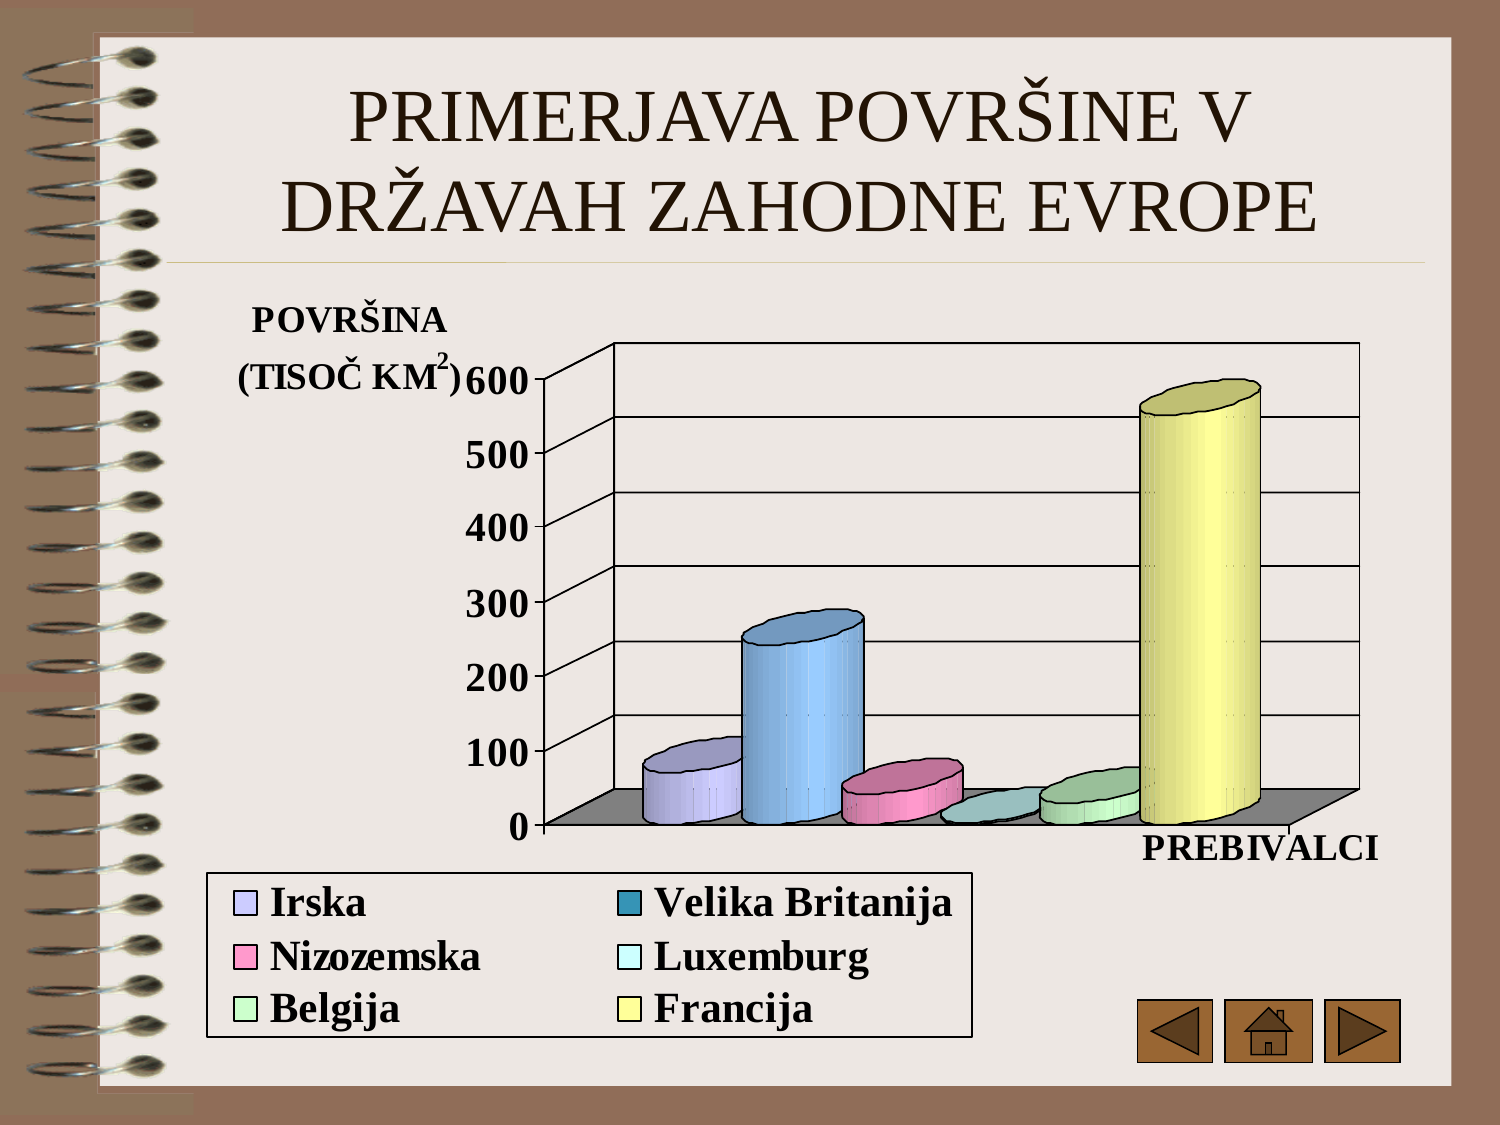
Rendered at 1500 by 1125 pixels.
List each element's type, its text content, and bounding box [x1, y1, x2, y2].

text_box [1324, 999, 1400, 1063]
picture [0, 8, 194, 674]
picture [197, 275, 1392, 1046]
text_box [1224, 1046, 1313, 1063]
title PRIMERJAVA POVRŠINE V DRŽAVAH ZAHODNE EVROPE [174, 62, 1425, 250]
text_box [1137, 1046, 1213, 1063]
picture [0, 692, 194, 1115]
